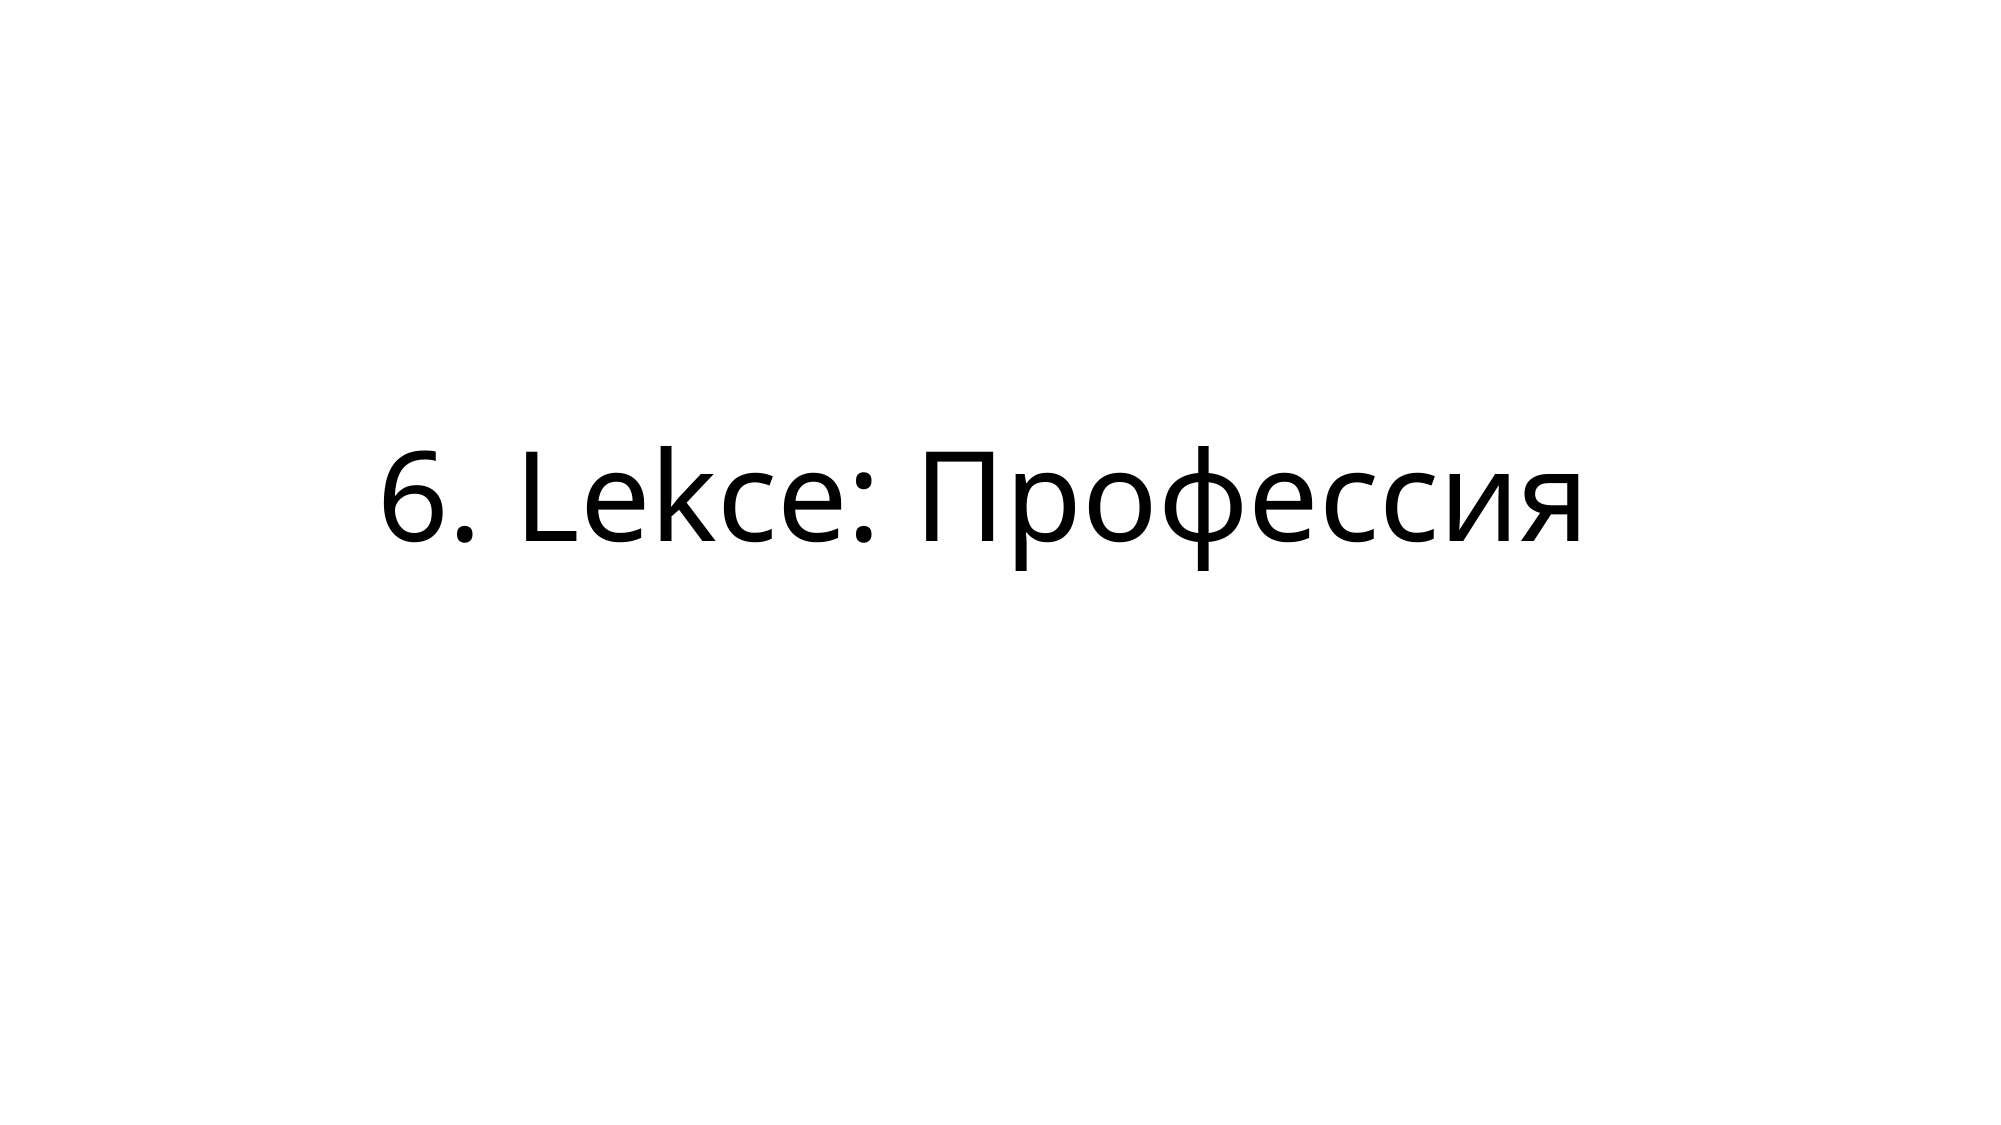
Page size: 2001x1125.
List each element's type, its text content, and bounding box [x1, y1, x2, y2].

title 6. Lekce: Профессия [249, 184, 1750, 576]
